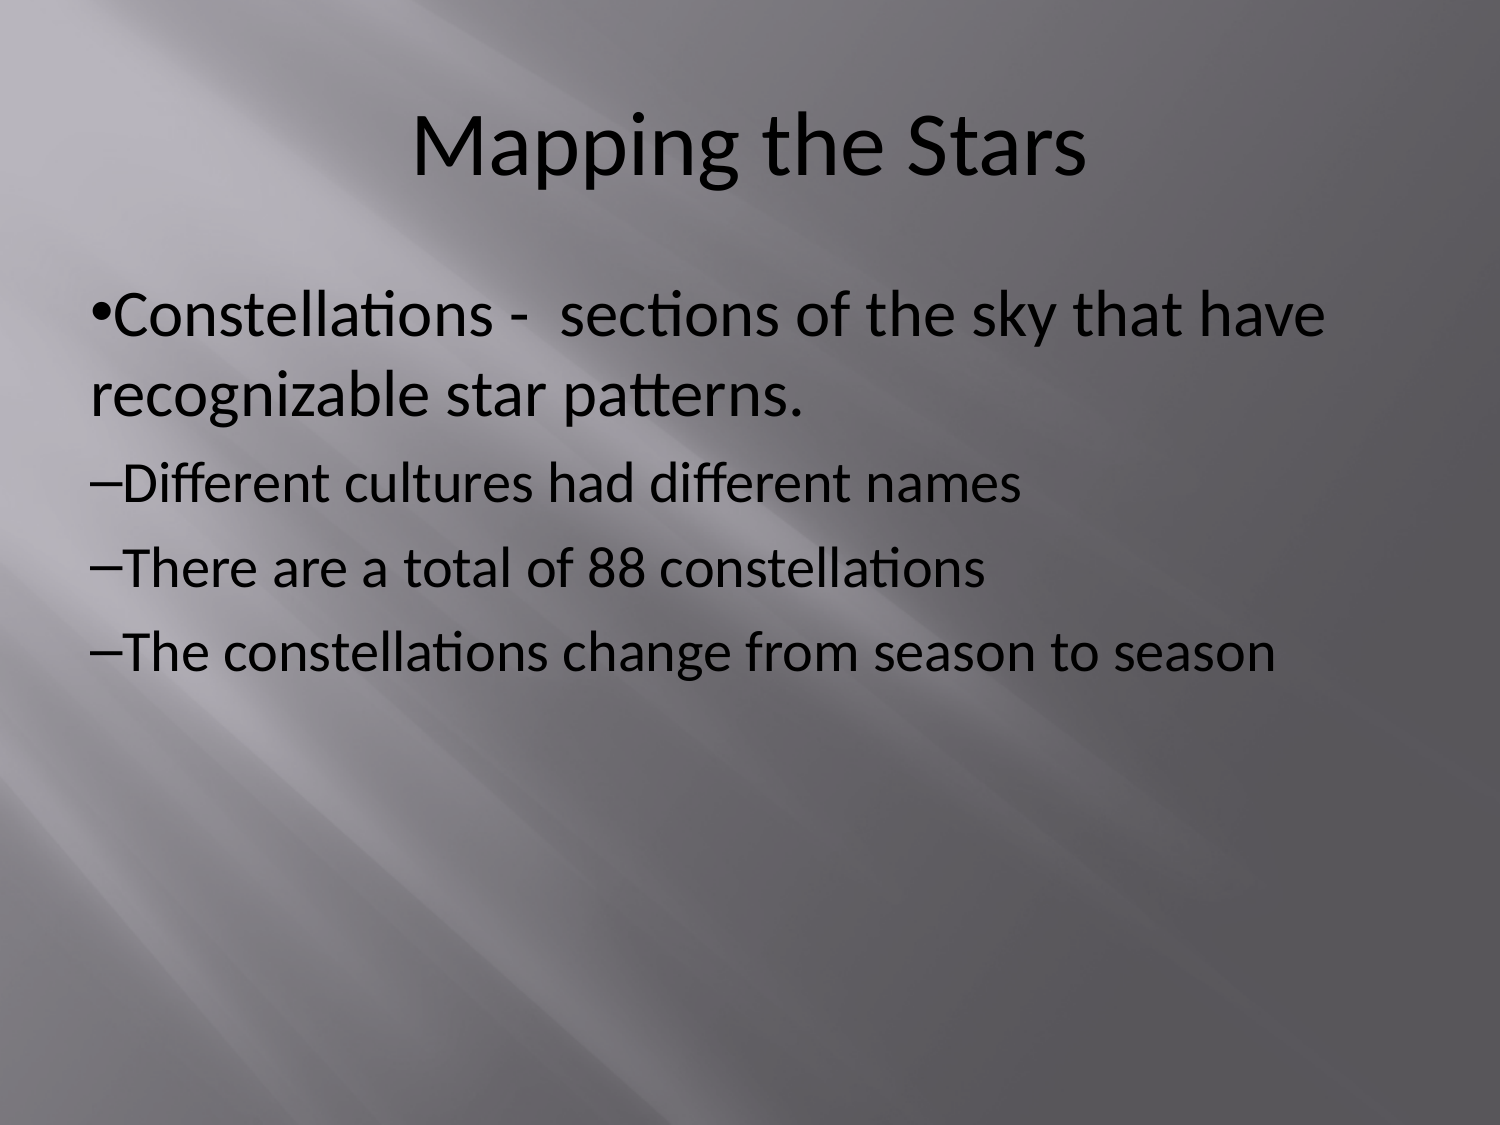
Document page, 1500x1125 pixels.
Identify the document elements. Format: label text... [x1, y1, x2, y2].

text_box Mapping the Stars [75, 45, 1426, 233]
text_box Constellations - sections of the sky that have recognizable star patterns. Different cultures had different names There are a total of 88 constellations The constellations change from season to season [75, 262, 1426, 1005]
